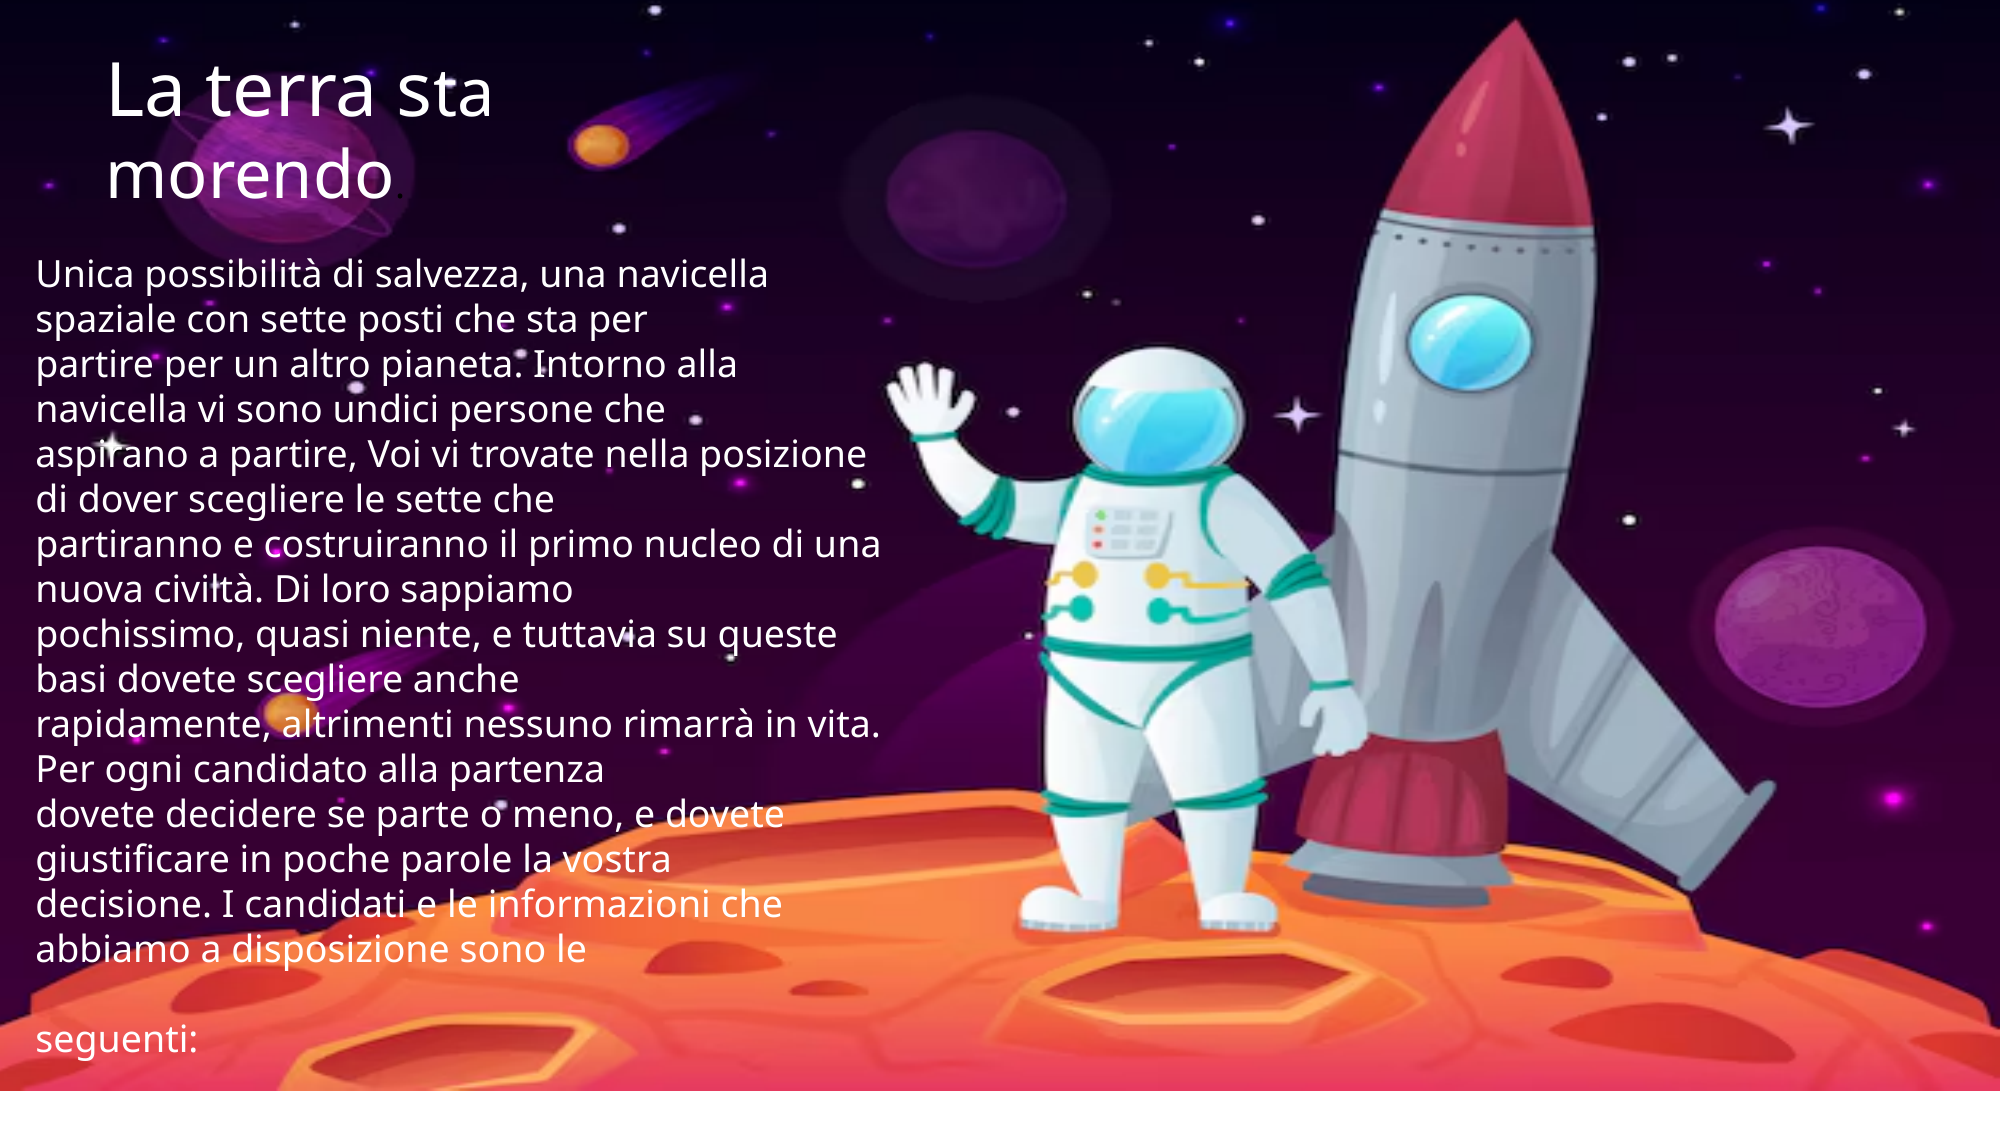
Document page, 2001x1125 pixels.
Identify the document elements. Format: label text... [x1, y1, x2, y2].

text_box La terra sta morendo. [90, 34, 697, 222]
picture [0, 0, 2000, 1091]
text_box Unica possibilità di salvezza, una navicella spaziale con sette posti che sta per partire per un altro pianeta. Intorno alla navicella vi sono undici persone che aspirano a partire, Voi vi trovate nella posizione di dover scegliere le sette che partiranno e costruiranno il primo nucleo di una nuova civiltà. Di loro sappiamo pochissimo, quasi niente, e tuttavia su queste basi dovete scegliere anche rapidamente, altrimenti nessuno rimarrà in vita. Per ogni candidato alla partenza dovete decidere se parte o meno, e dovete giustificare in poche parole la vostra decisione. I candidati e le informazioni che abbiamo a disposizione sono le seguenti: [20, 242, 910, 1125]
